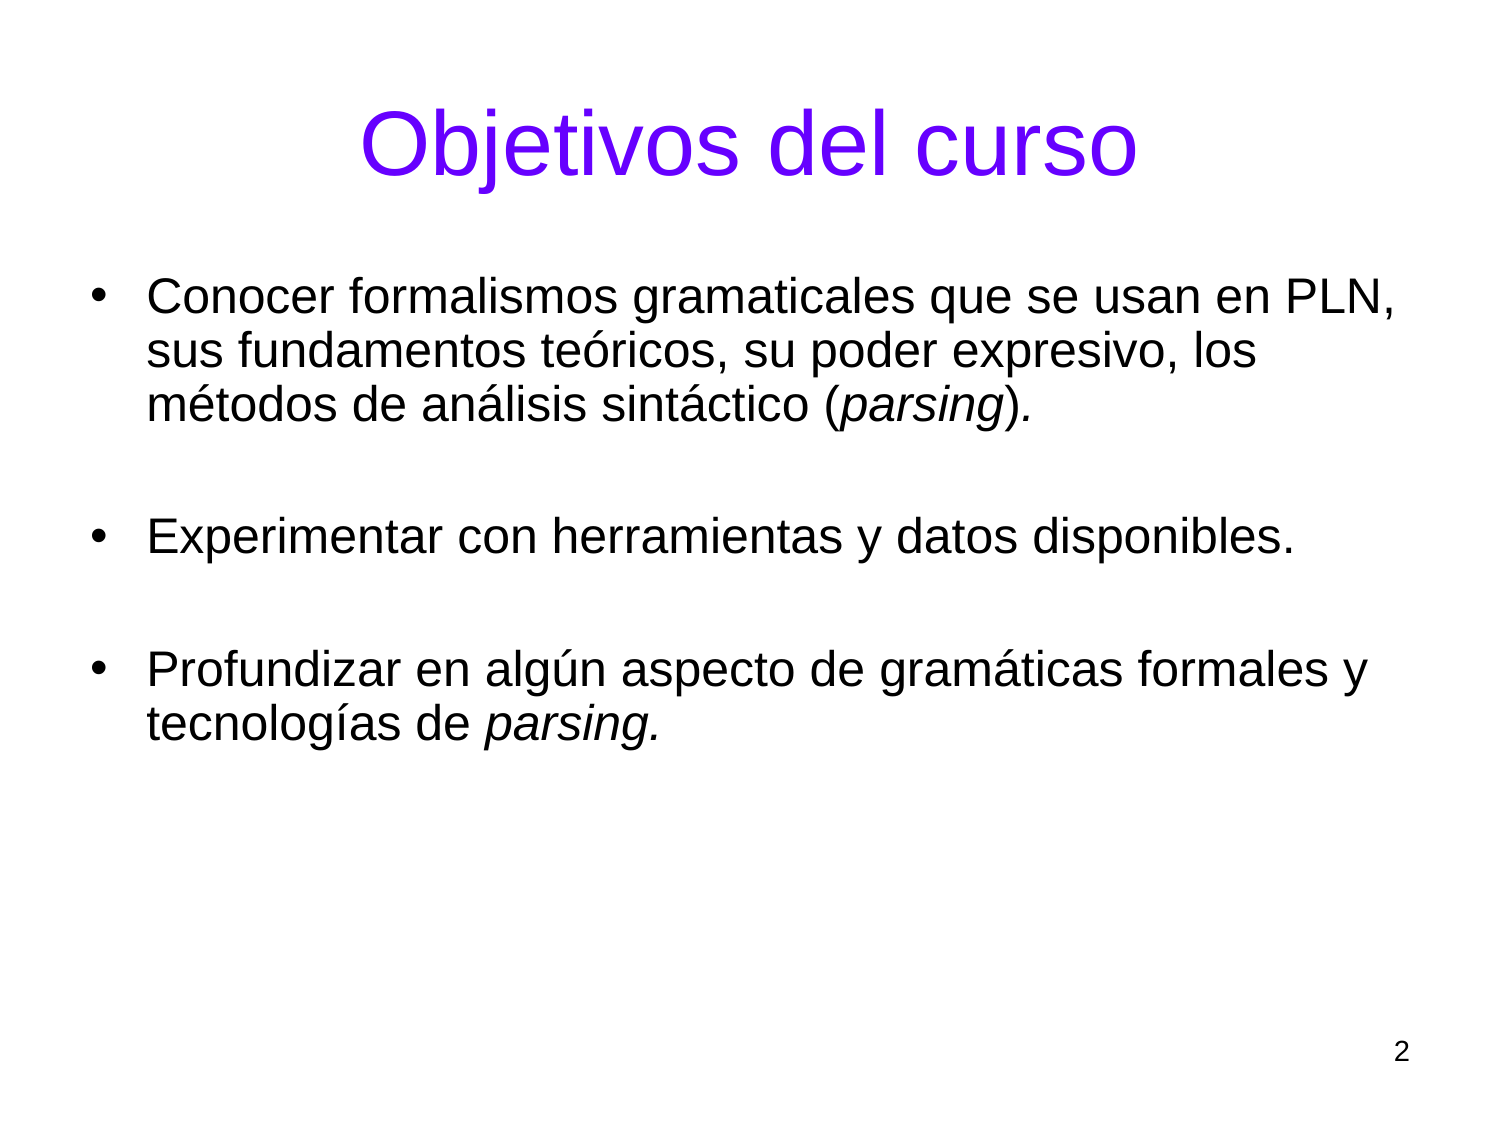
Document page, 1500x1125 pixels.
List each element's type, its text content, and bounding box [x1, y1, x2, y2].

list Conocer formalismos gramaticales que se usan en PLN, sus fundamentos teóricos, su poder expresivo, los métodos de análisis sintáctico (parsing). Experimentar con herramientas y datos disponibles. Profundizar en algún aspecto de gramáticas formales y tecnologías de parsing. [75, 262, 1426, 1005]
text_box <número> [1074, 1024, 1426, 1103]
title Objetivos del curso [75, 45, 1426, 233]
